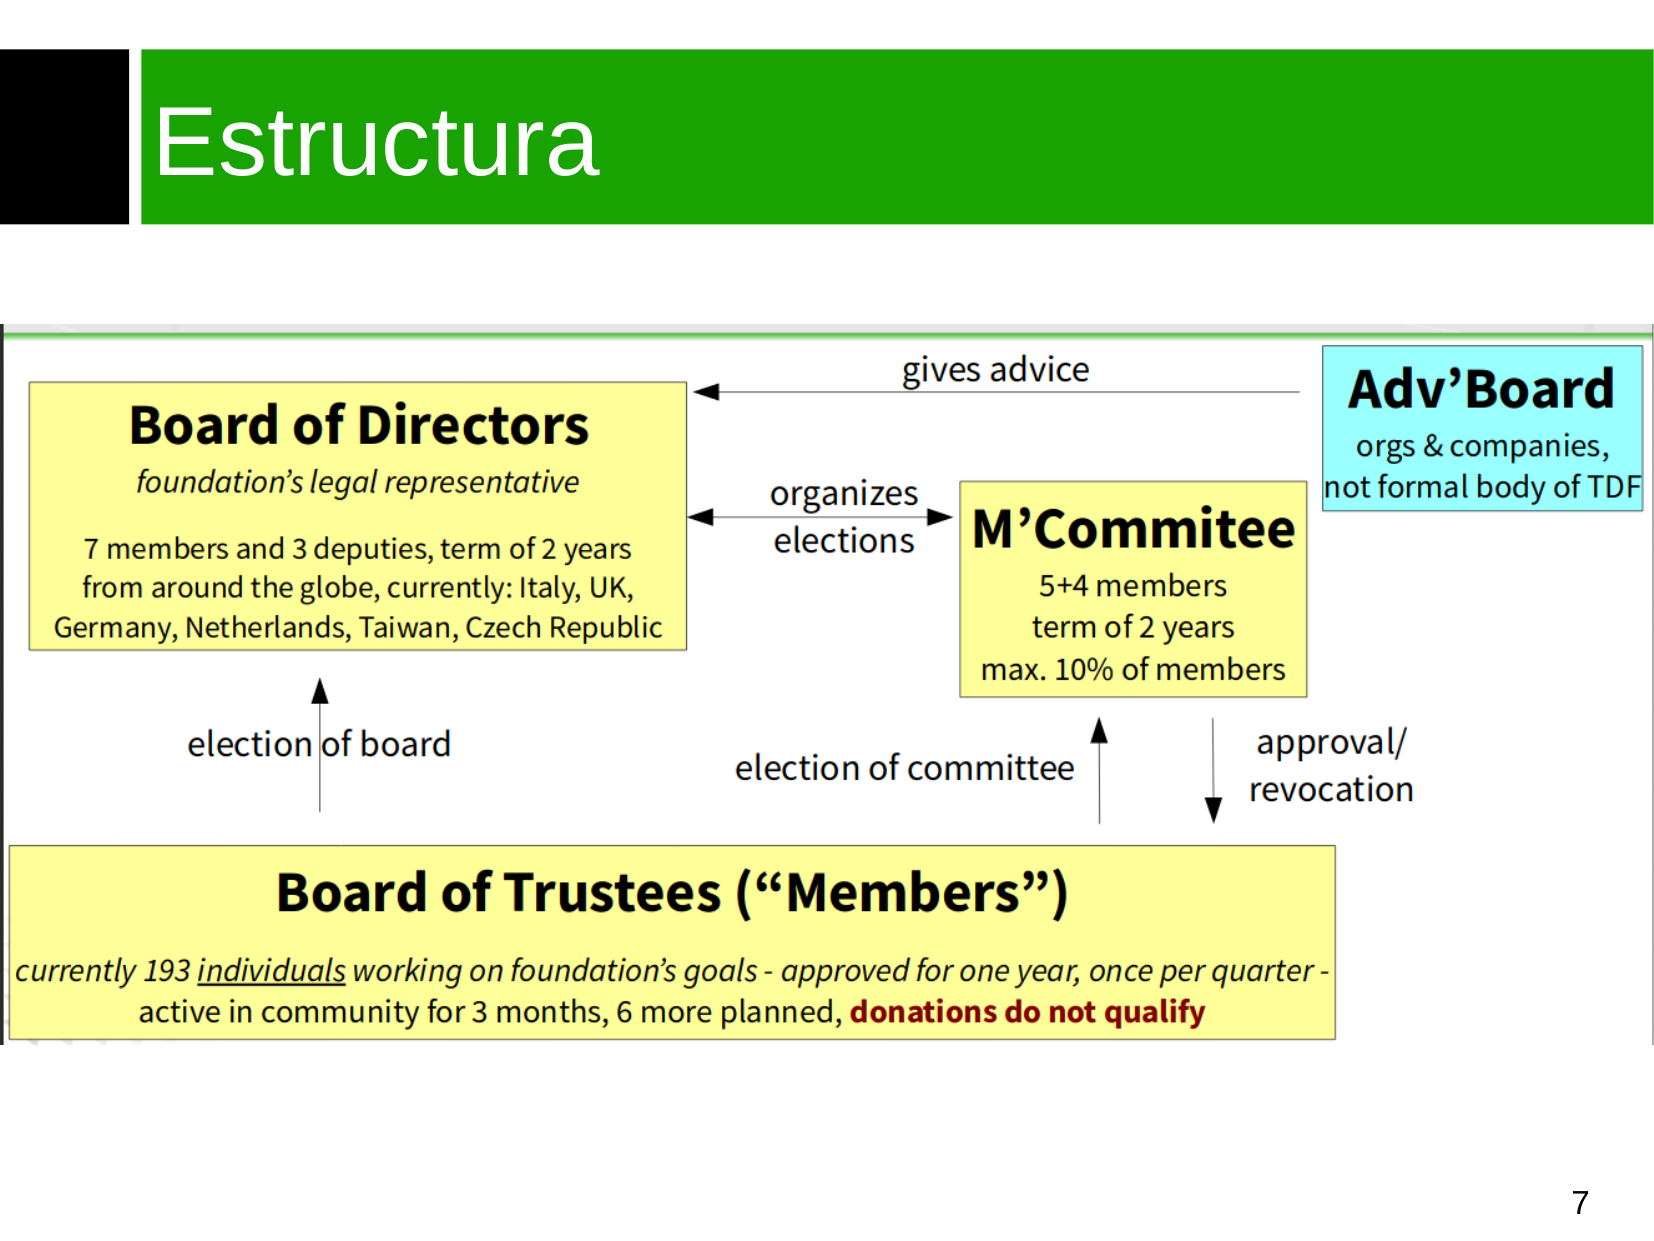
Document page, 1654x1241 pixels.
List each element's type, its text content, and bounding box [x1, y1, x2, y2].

title Estructura [152, 72, 1654, 211]
picture [0, 324, 1654, 1045]
